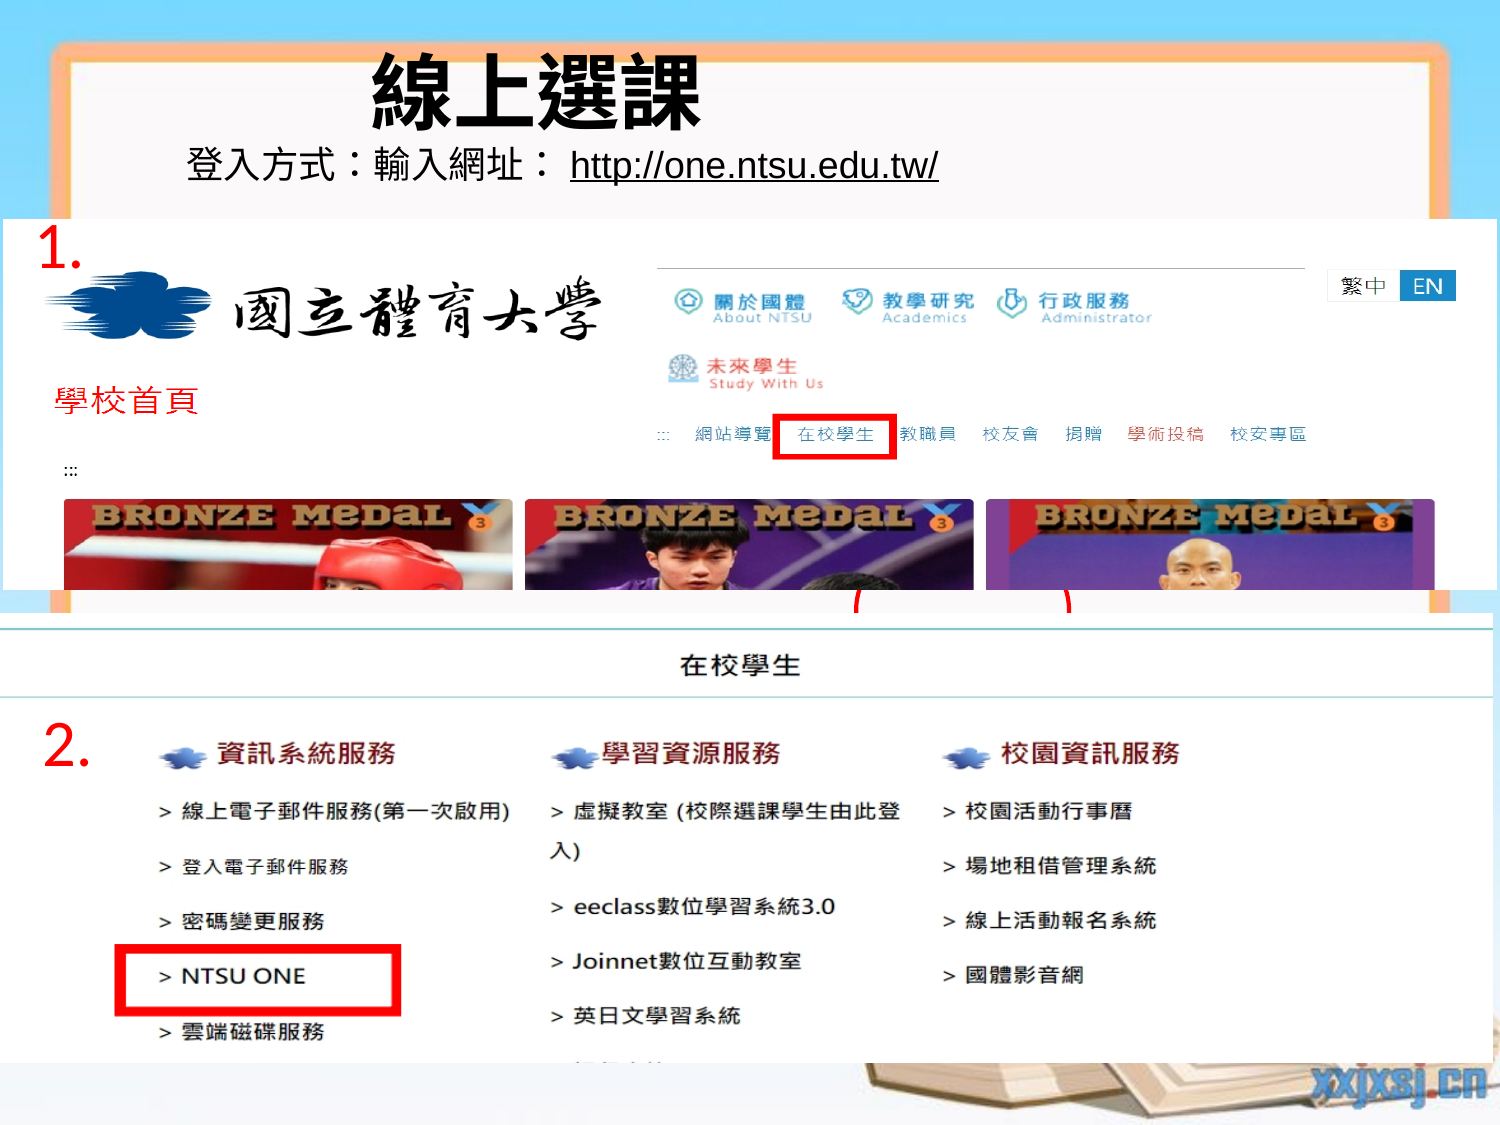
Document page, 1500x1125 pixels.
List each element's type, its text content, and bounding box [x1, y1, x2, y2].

picture [0, 0, 1500, 1125]
text_box 2. [26, 692, 109, 789]
text_box 1. [18, 194, 101, 291]
text_box 線上選課 登入方式：輸入網址：http://one.ntsu.edu.tw/ [120, 33, 1207, 193]
